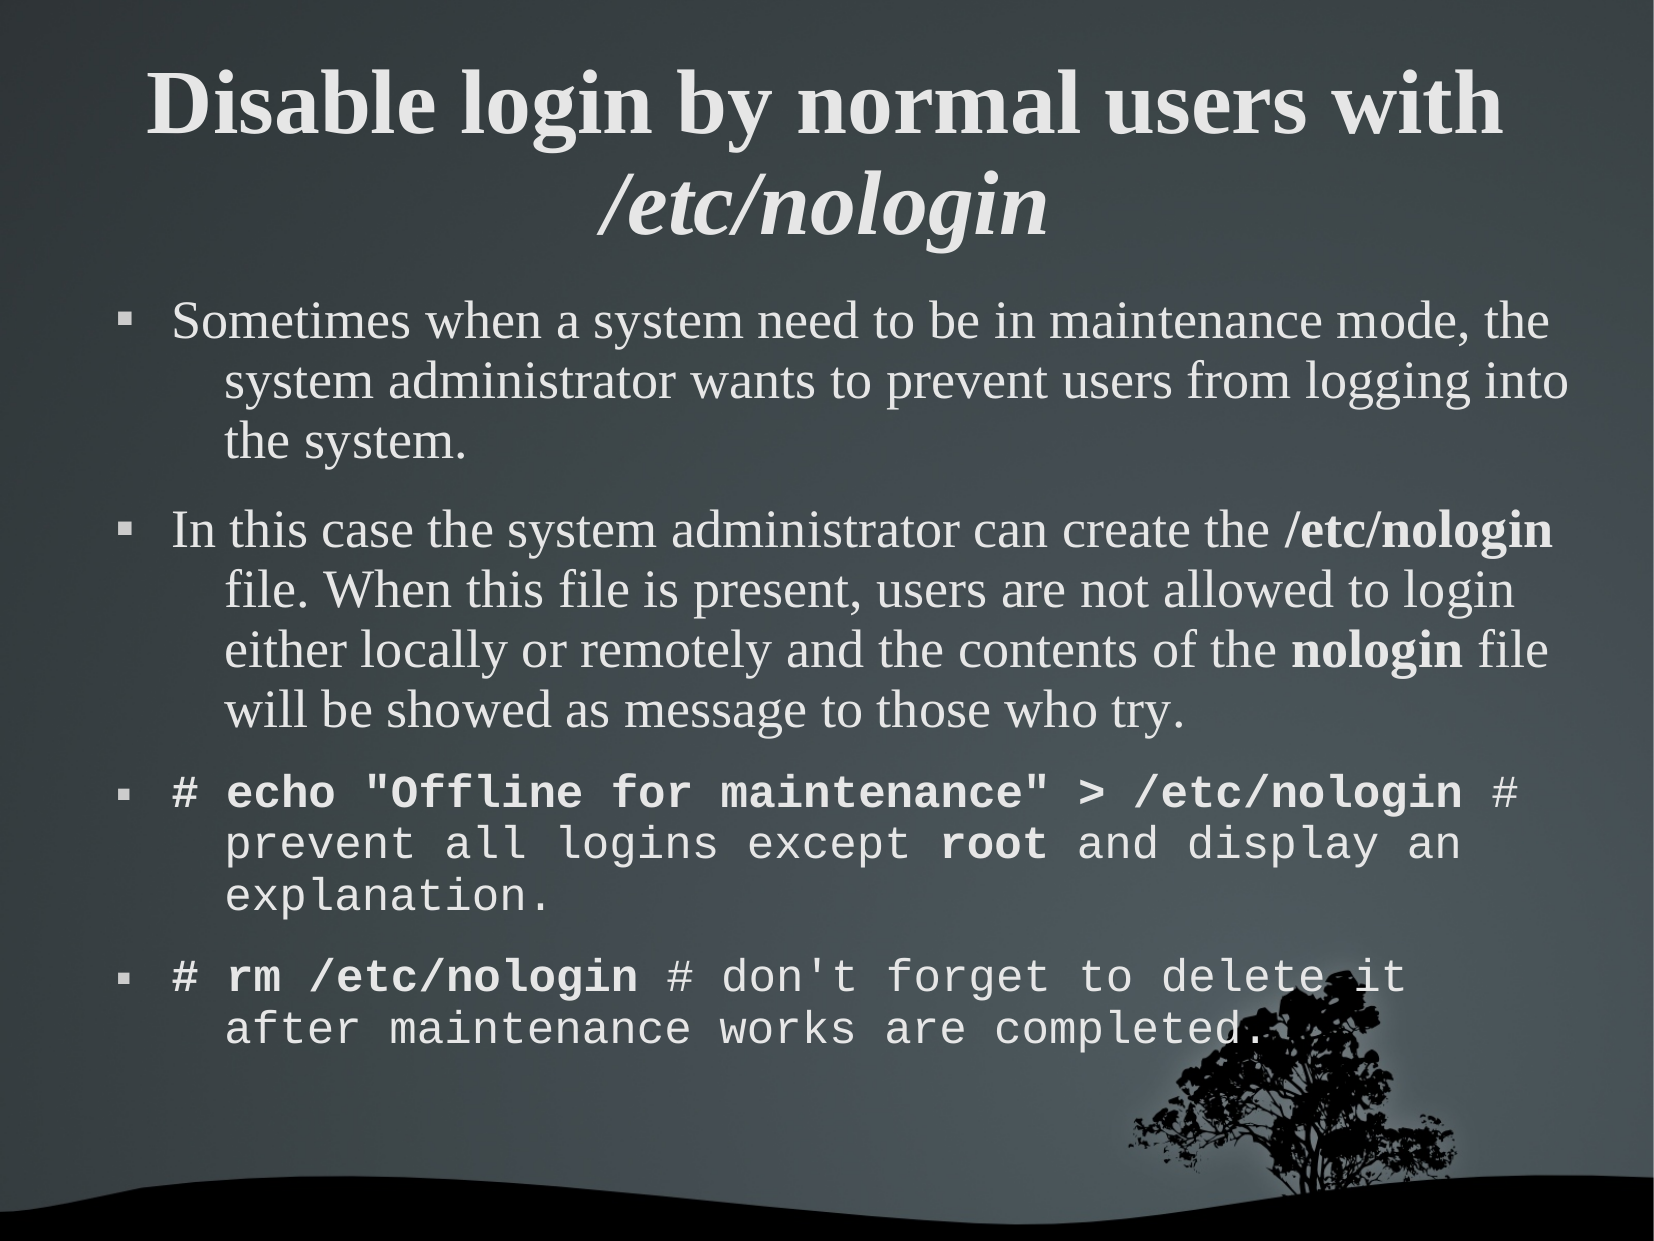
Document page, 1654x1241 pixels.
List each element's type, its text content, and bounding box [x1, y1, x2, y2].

picture [0, 0, 1654, 1241]
list Sometimes when a system need to be in maintenance mode, the system administrator wants to prevent users from logging into the system. In this case the system administrator can create the /etc/nologin file. When this file is present, users are not allowed to login either locally or remotely and the contents of the nologin file will be showed as message to those who try. # echo "Offline for maintenance" > /etc/nologin # prevent all logins except root and display an explanation. # rm /etc/nologin # don't forget to delete it after maintenance works are completed. [82, 290, 1571, 1124]
title Disable login by normal users with /etc/nologin [82, 33, 1571, 273]
